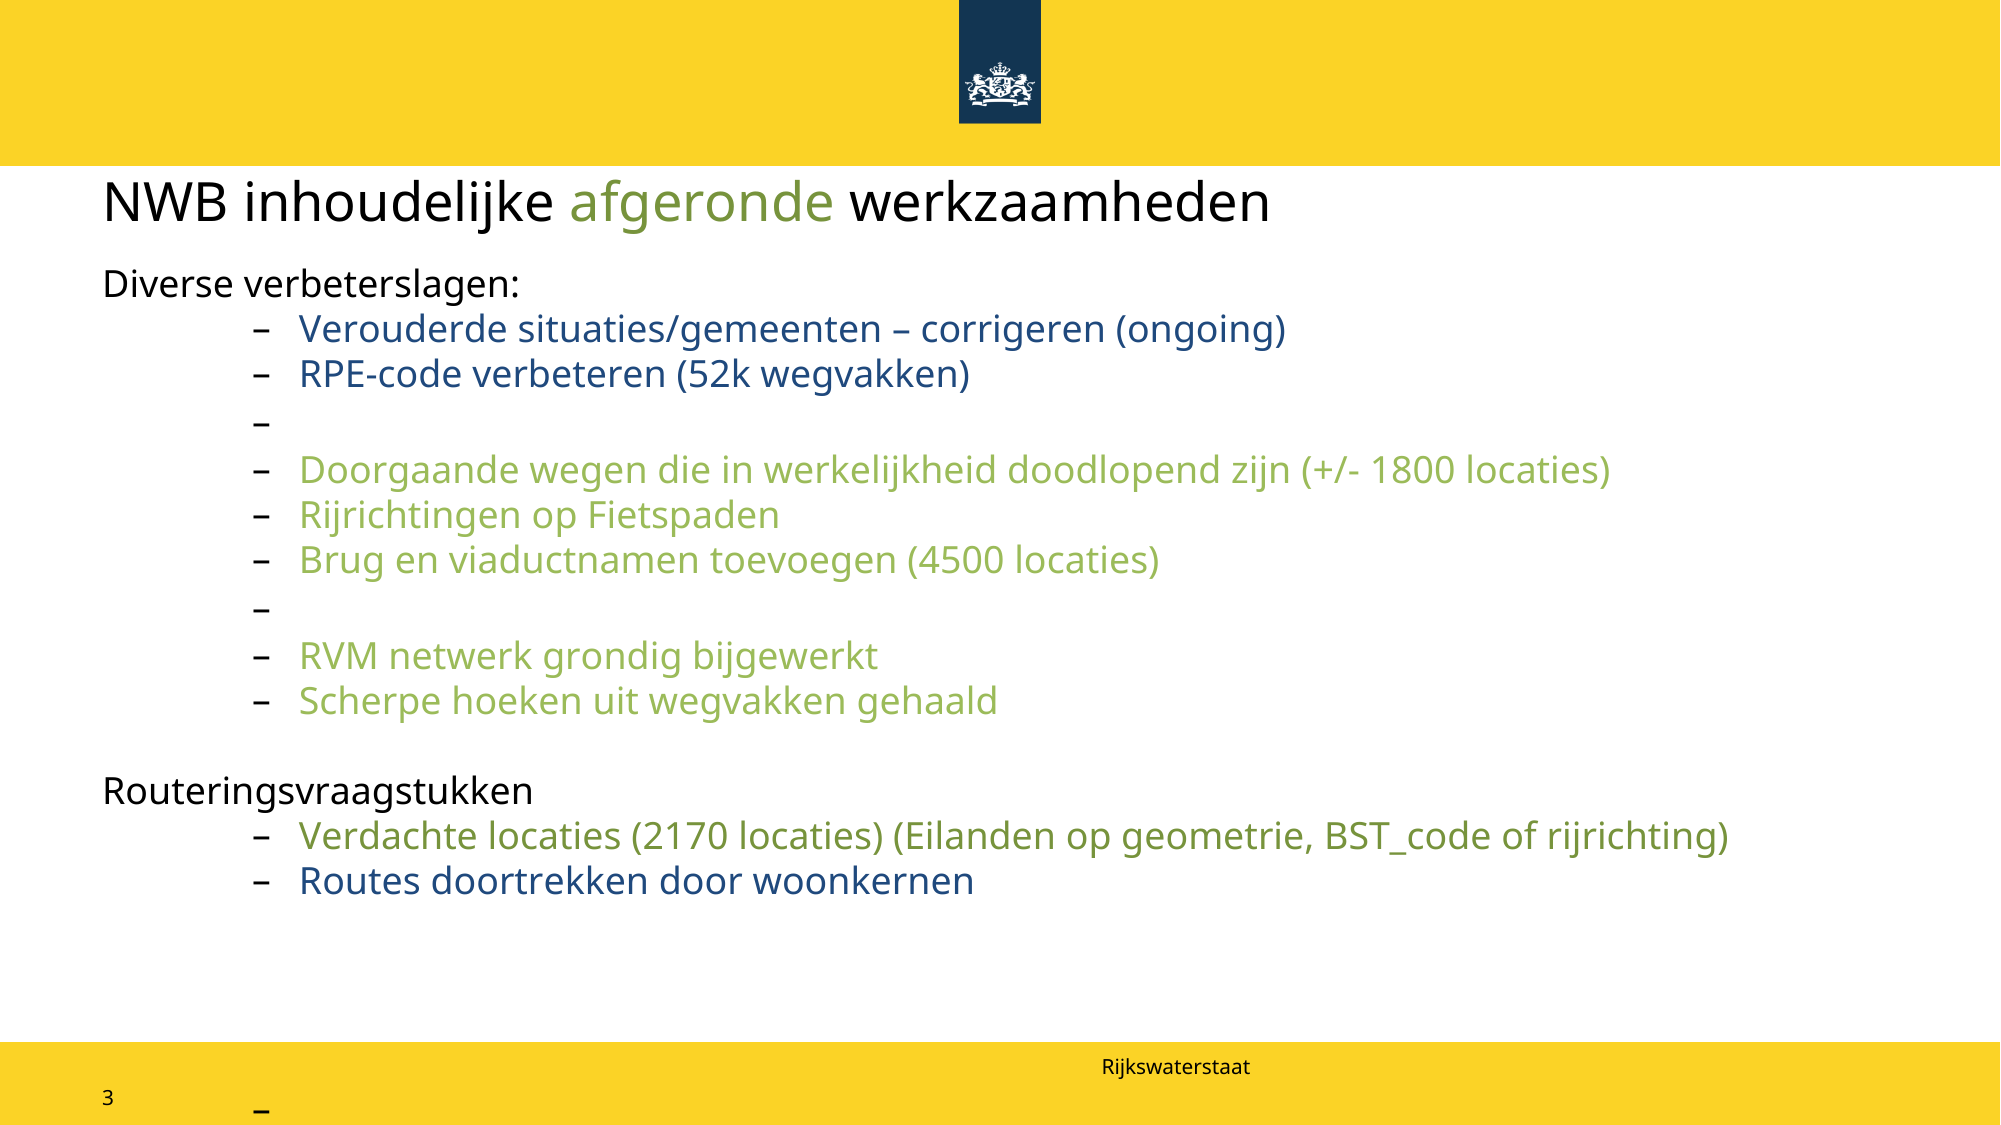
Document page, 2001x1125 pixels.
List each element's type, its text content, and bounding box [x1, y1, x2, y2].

title NWB inhoudelijke afgeronde werkzaamheden [102, 162, 1940, 244]
list Diverse verbeterslagen: Verouderde situaties/gemeenten – corrigeren (ongoing) RPE-code verbeteren (52k wegvakken) Doorgaande wegen die in werkelijkheid doodlopend zijn (+/- 1800 locaties) Rijrichtingen op Fietspaden Brug en viaductnamen toevoegen (4500 locaties) RVM netwerk grondig bijgewerkt Scherpe hoeken uit wegvakken gehaald Routeringsvraagstukken Verdachte locaties (2170 locaties) (Eilanden op geometrie, BST_code of rijrichting) Routes doortrekken door woonkernen [102, 259, 1940, 1048]
